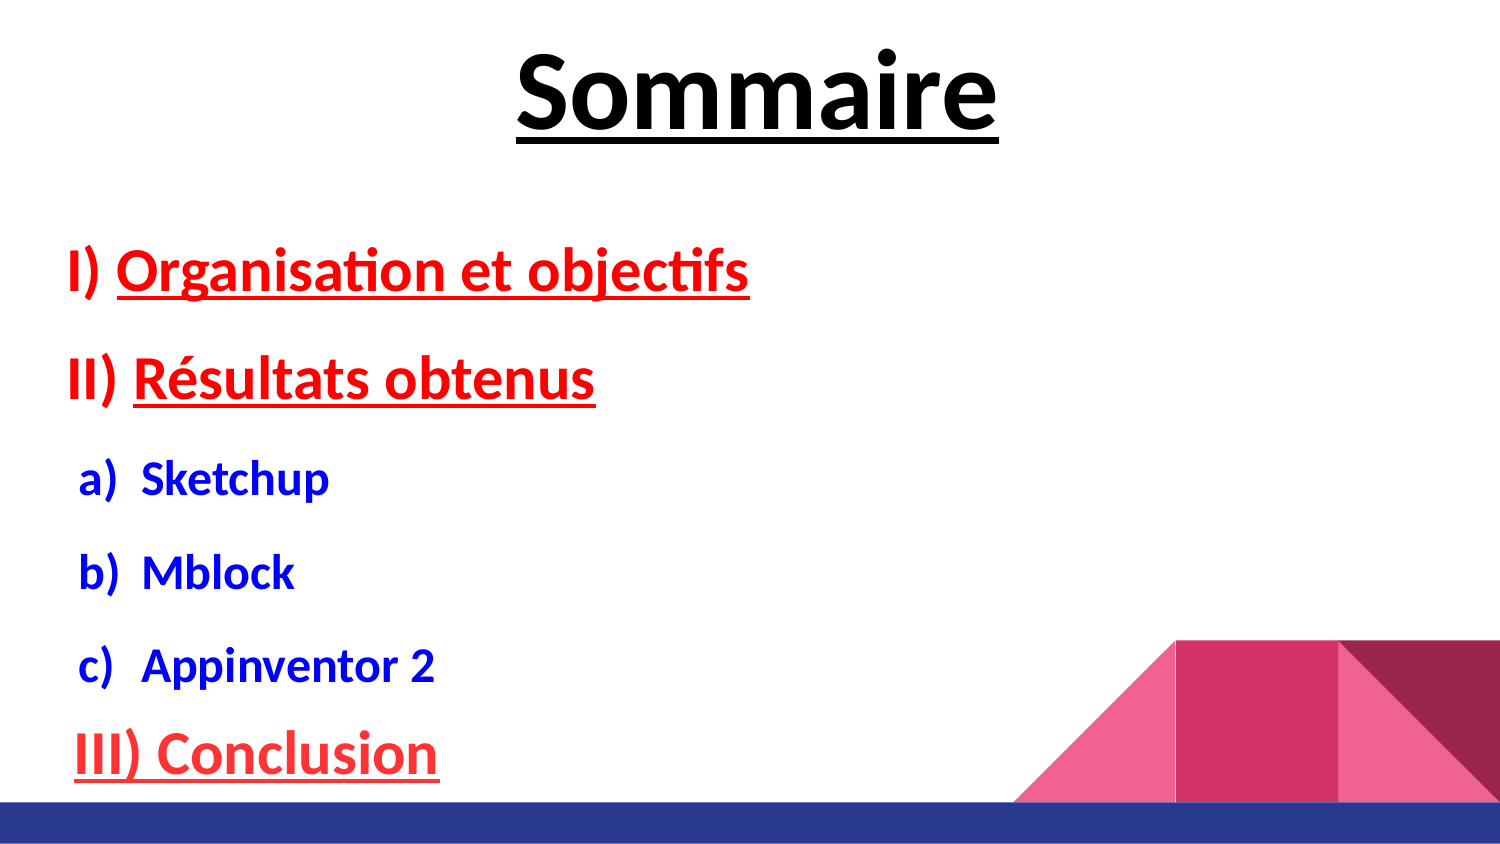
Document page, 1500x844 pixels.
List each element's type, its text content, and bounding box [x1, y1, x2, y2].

text_box III) Conclusion [59, 720, 733, 812]
title Sommaire [58, 0, 1457, 176]
list I) Organisation et objectifs II) Résultats obtenus Sketchup Mblock Appinventor 2 [51, 214, 1449, 750]
